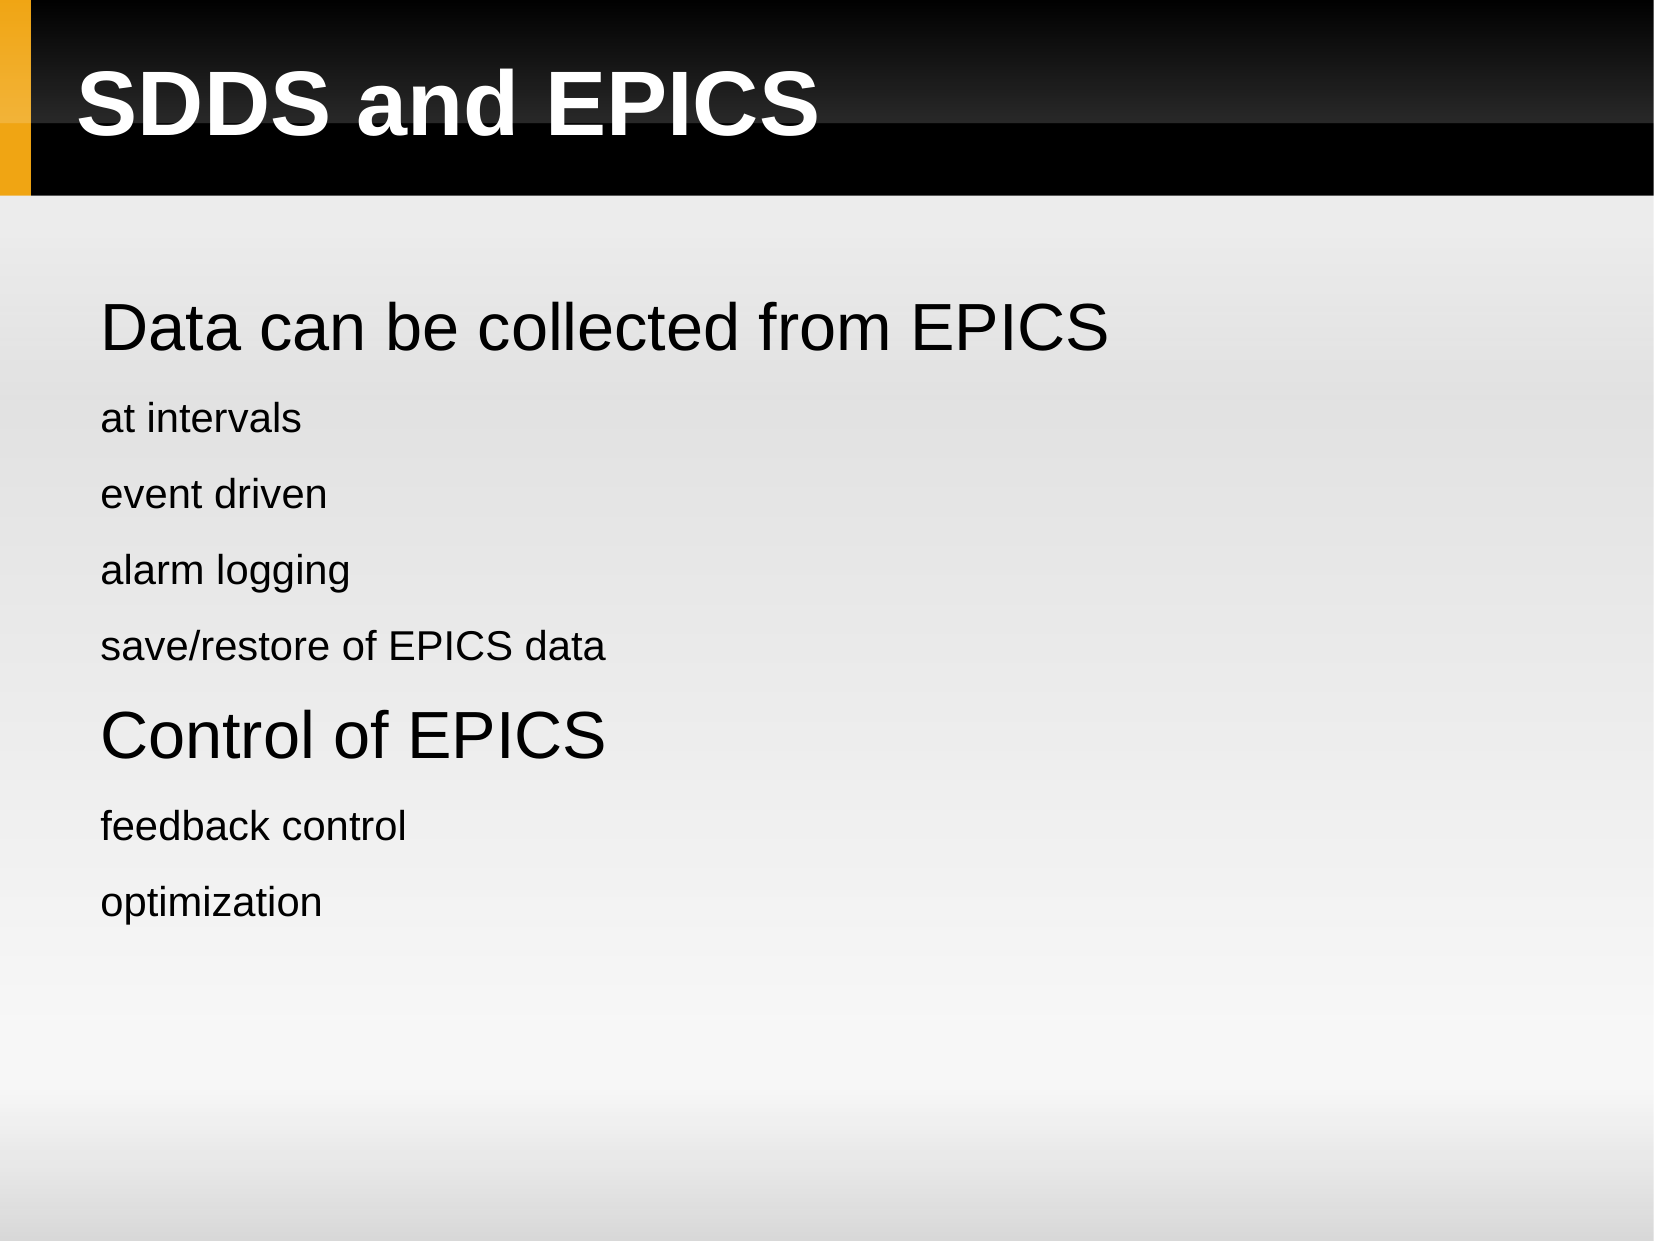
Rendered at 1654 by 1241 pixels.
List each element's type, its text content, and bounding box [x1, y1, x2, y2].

picture [0, 0, 1654, 1241]
list Data can be collected from EPICS at intervals event driven alarm logging save/restore of EPICS data Control of EPICS feedback control optimization [82, 290, 1571, 1094]
title SDDS and EPICS [76, 7, 1565, 200]
